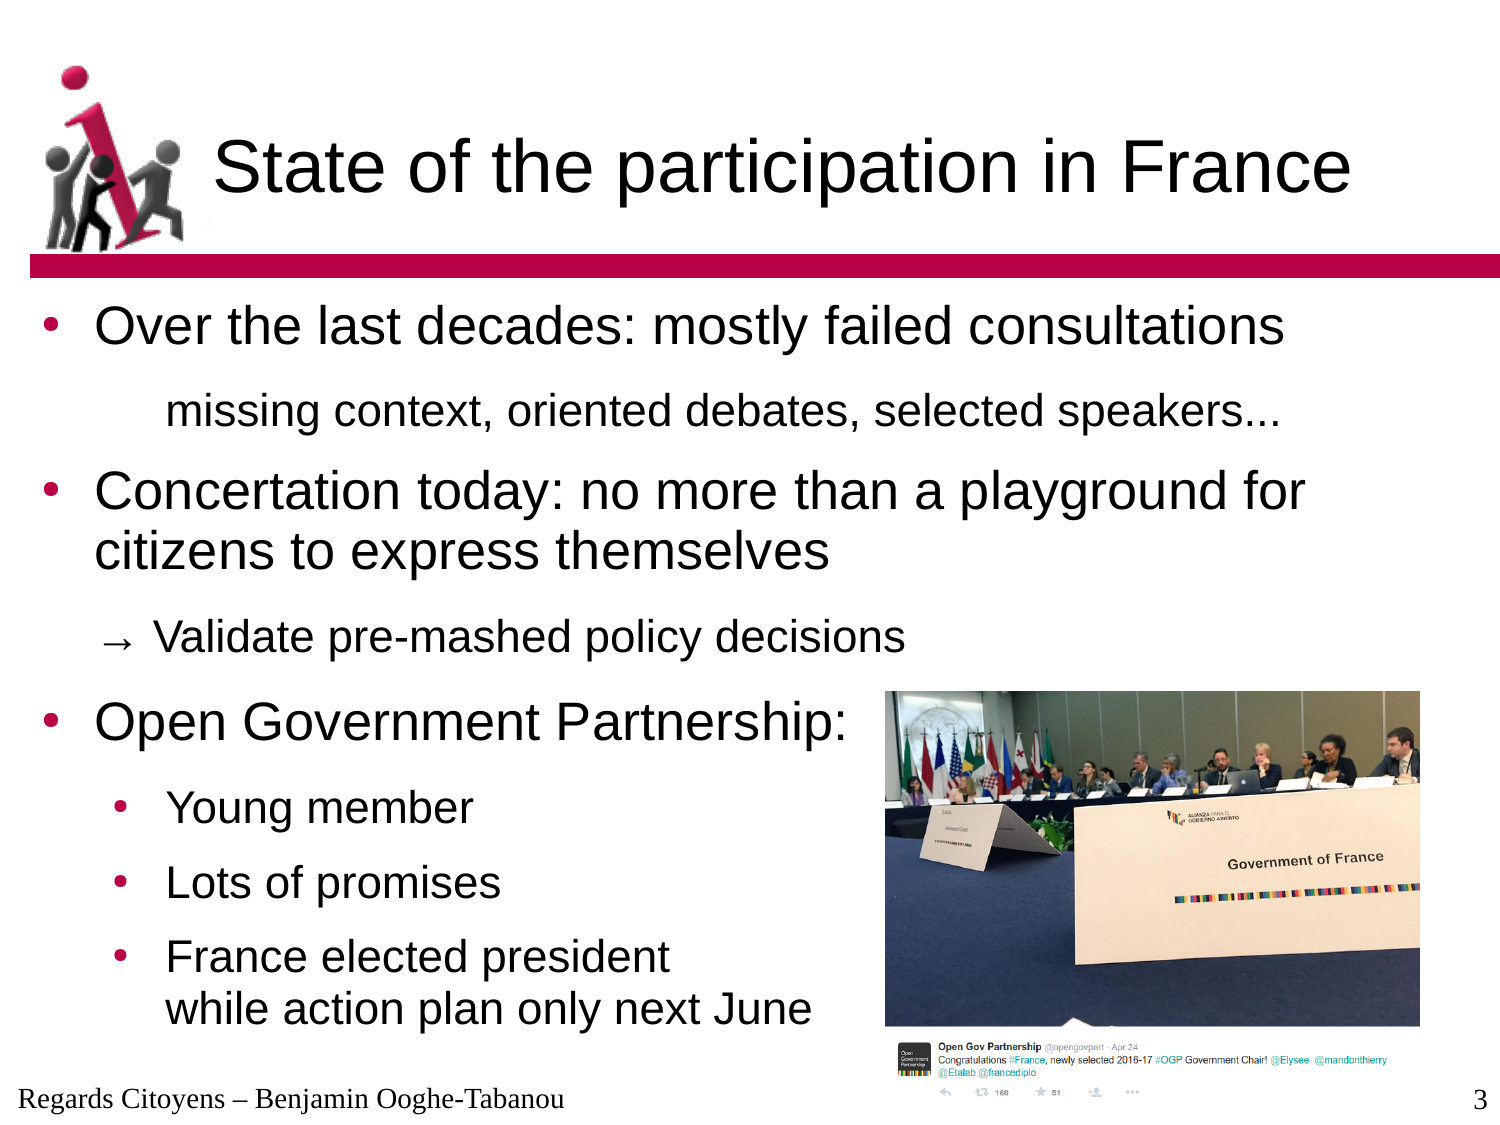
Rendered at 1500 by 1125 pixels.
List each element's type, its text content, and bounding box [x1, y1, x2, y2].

title State of the participation in France [212, 70, 1500, 264]
picture [29, 61, 210, 254]
picture [885, 691, 1420, 1105]
list Over the last decades: mostly failed consultations missing context, oriented debates, selected speakers... Concertation today: no more than a playground for citizens to express themselves → Validate pre-mashed policy decisions Open Government Partnership: Young member Lots of promises France elected president while action plan only next June [23, 295, 1465, 1114]
text_box [794, 601, 825, 677]
